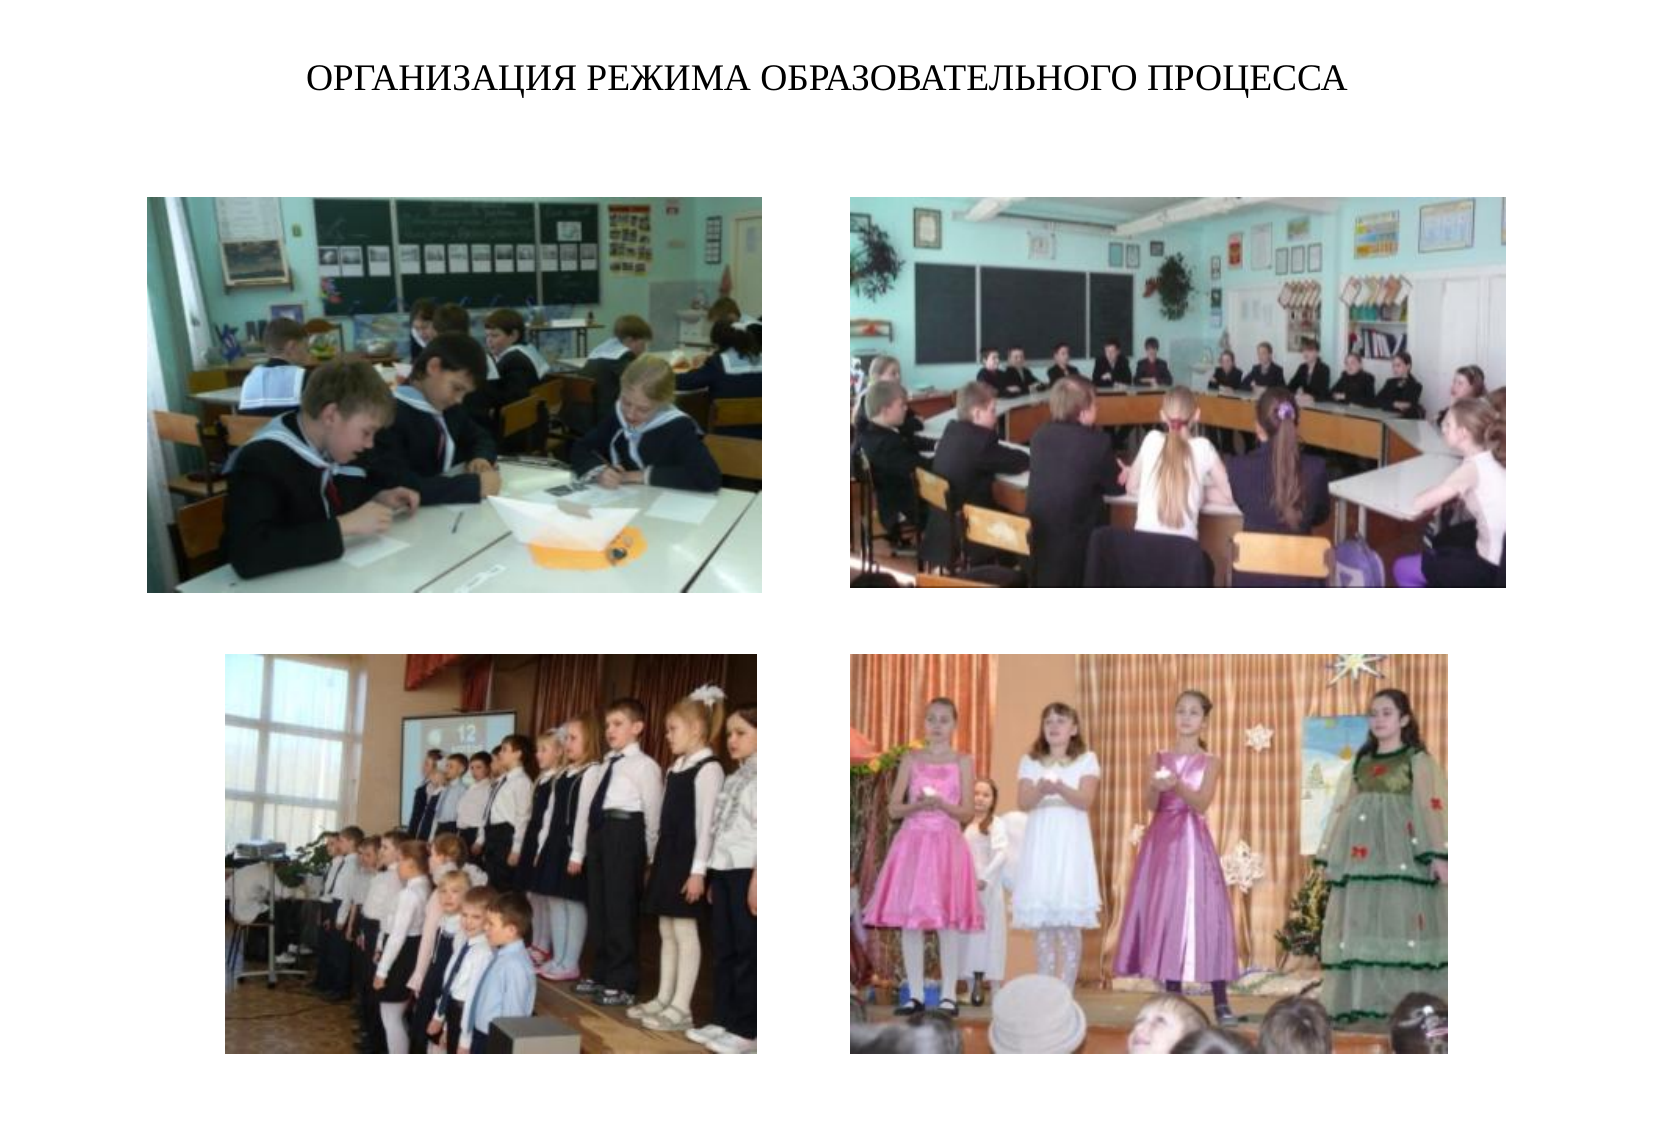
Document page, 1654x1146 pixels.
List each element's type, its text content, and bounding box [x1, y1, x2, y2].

text_box ОРГАНИЗАЦИЯ РЕЖИМА ОБРАЗОВАТЕЛЬНОГО ПРОЦЕССА [264, 45, 1390, 107]
picture [850, 654, 1448, 1054]
picture [850, 197, 1506, 588]
picture [225, 654, 757, 1054]
picture [147, 197, 762, 593]
